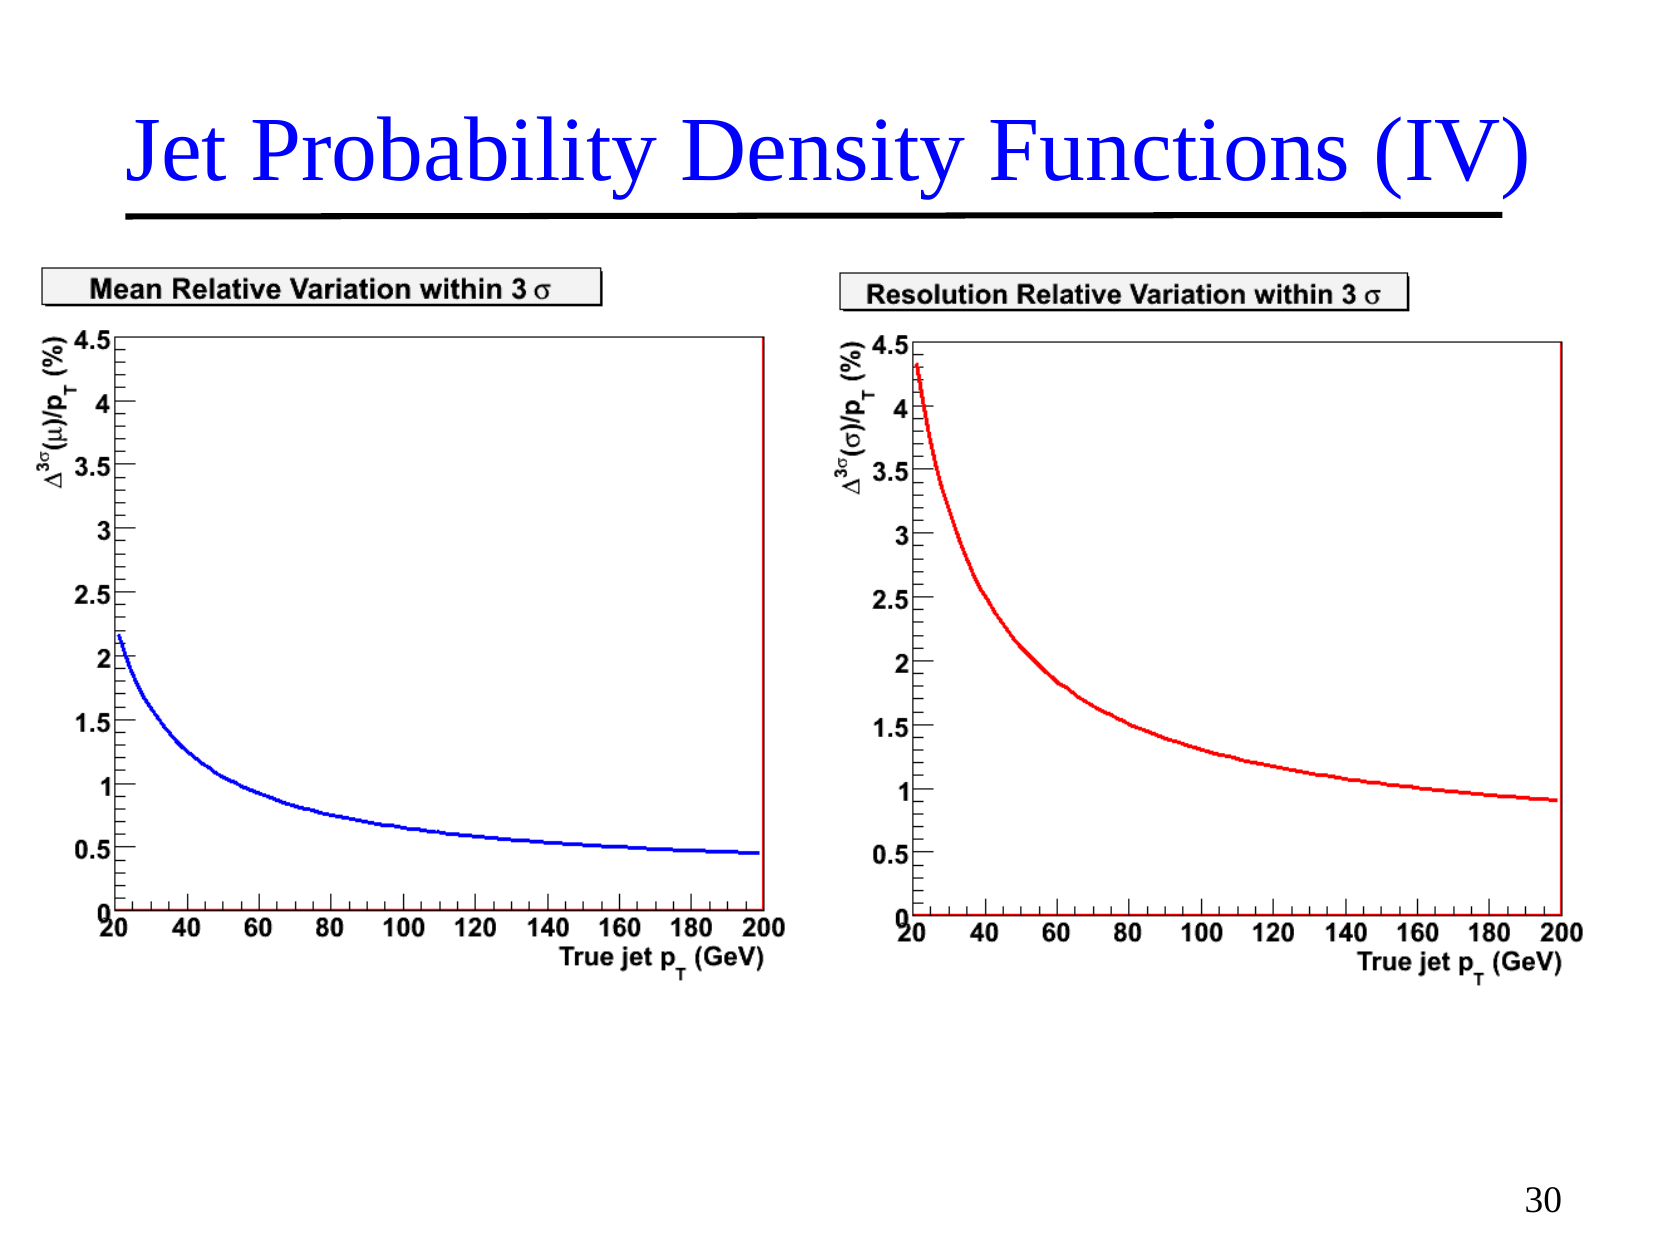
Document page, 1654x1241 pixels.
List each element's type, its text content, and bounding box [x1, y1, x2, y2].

text_box Jet Probability Density Functions (IV) [125, 98, 1552, 211]
picture [34, 265, 1643, 988]
